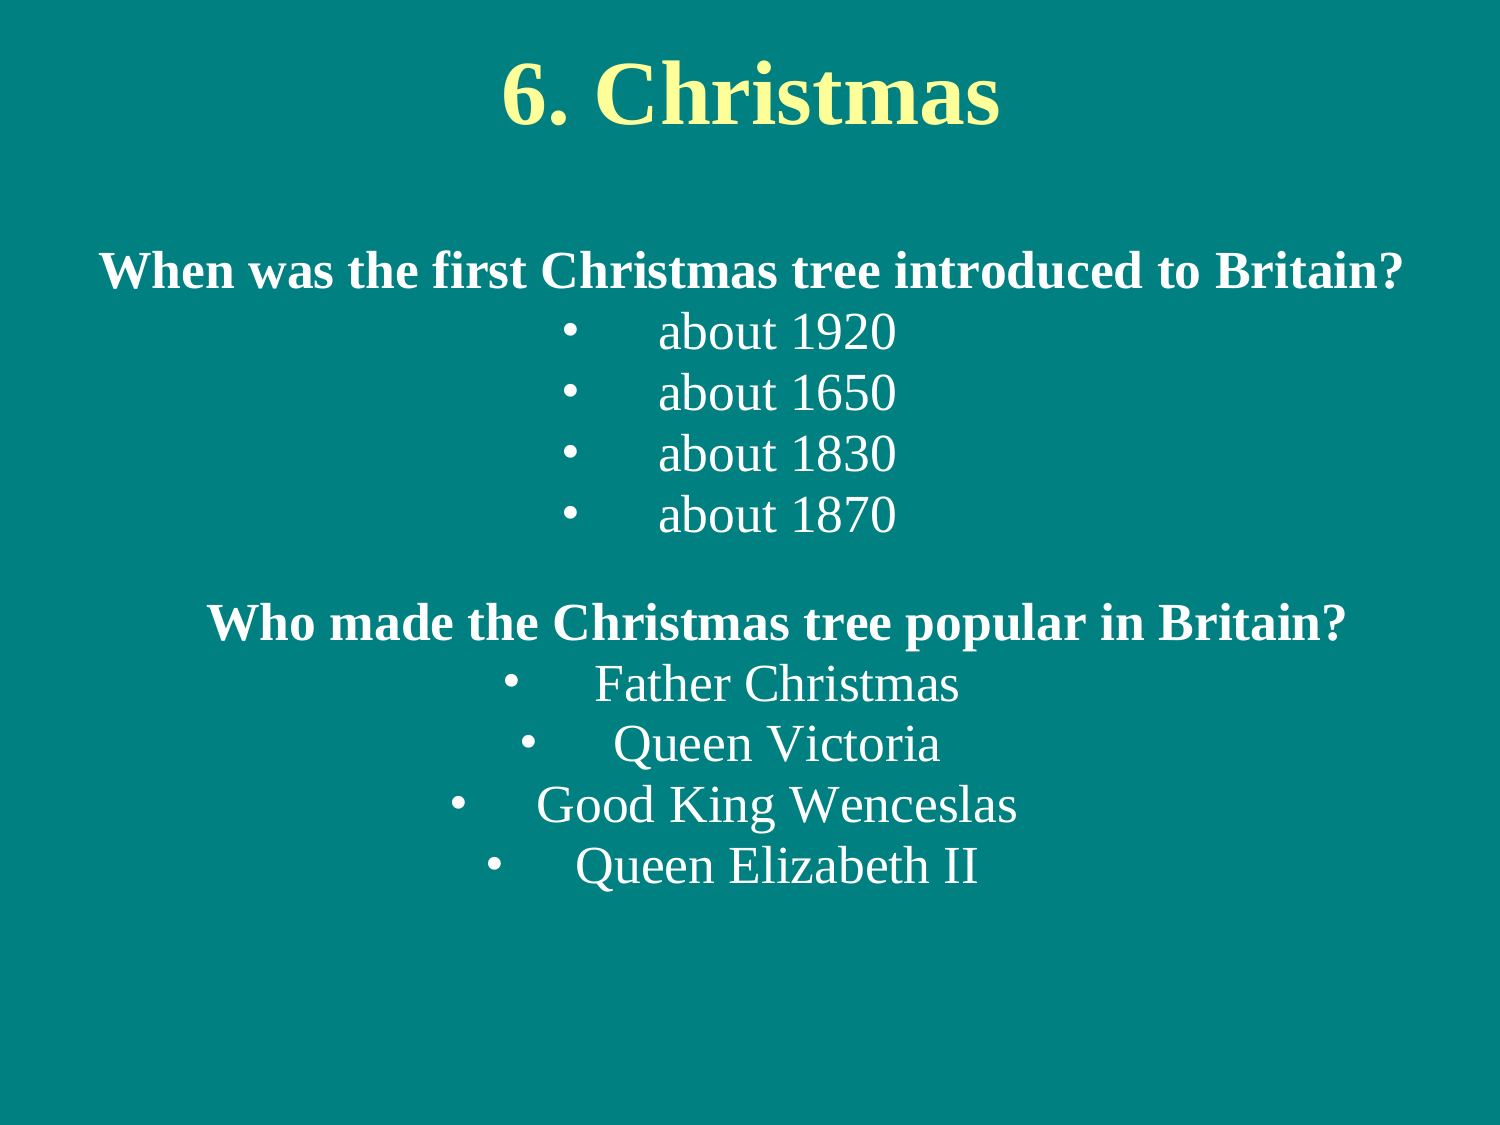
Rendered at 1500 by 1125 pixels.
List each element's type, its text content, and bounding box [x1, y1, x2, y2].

list When was the first Christmas tree introduced to Britain? about 1920 about 1650 about 1830 about 1870 Who made the Christmas tree popular in Britain? Father Christmas Queen Victoria Good King Wenceslas Queen Elizabeth II [76, 243, 1427, 1010]
title 6. Christmas [76, 0, 1427, 188]
